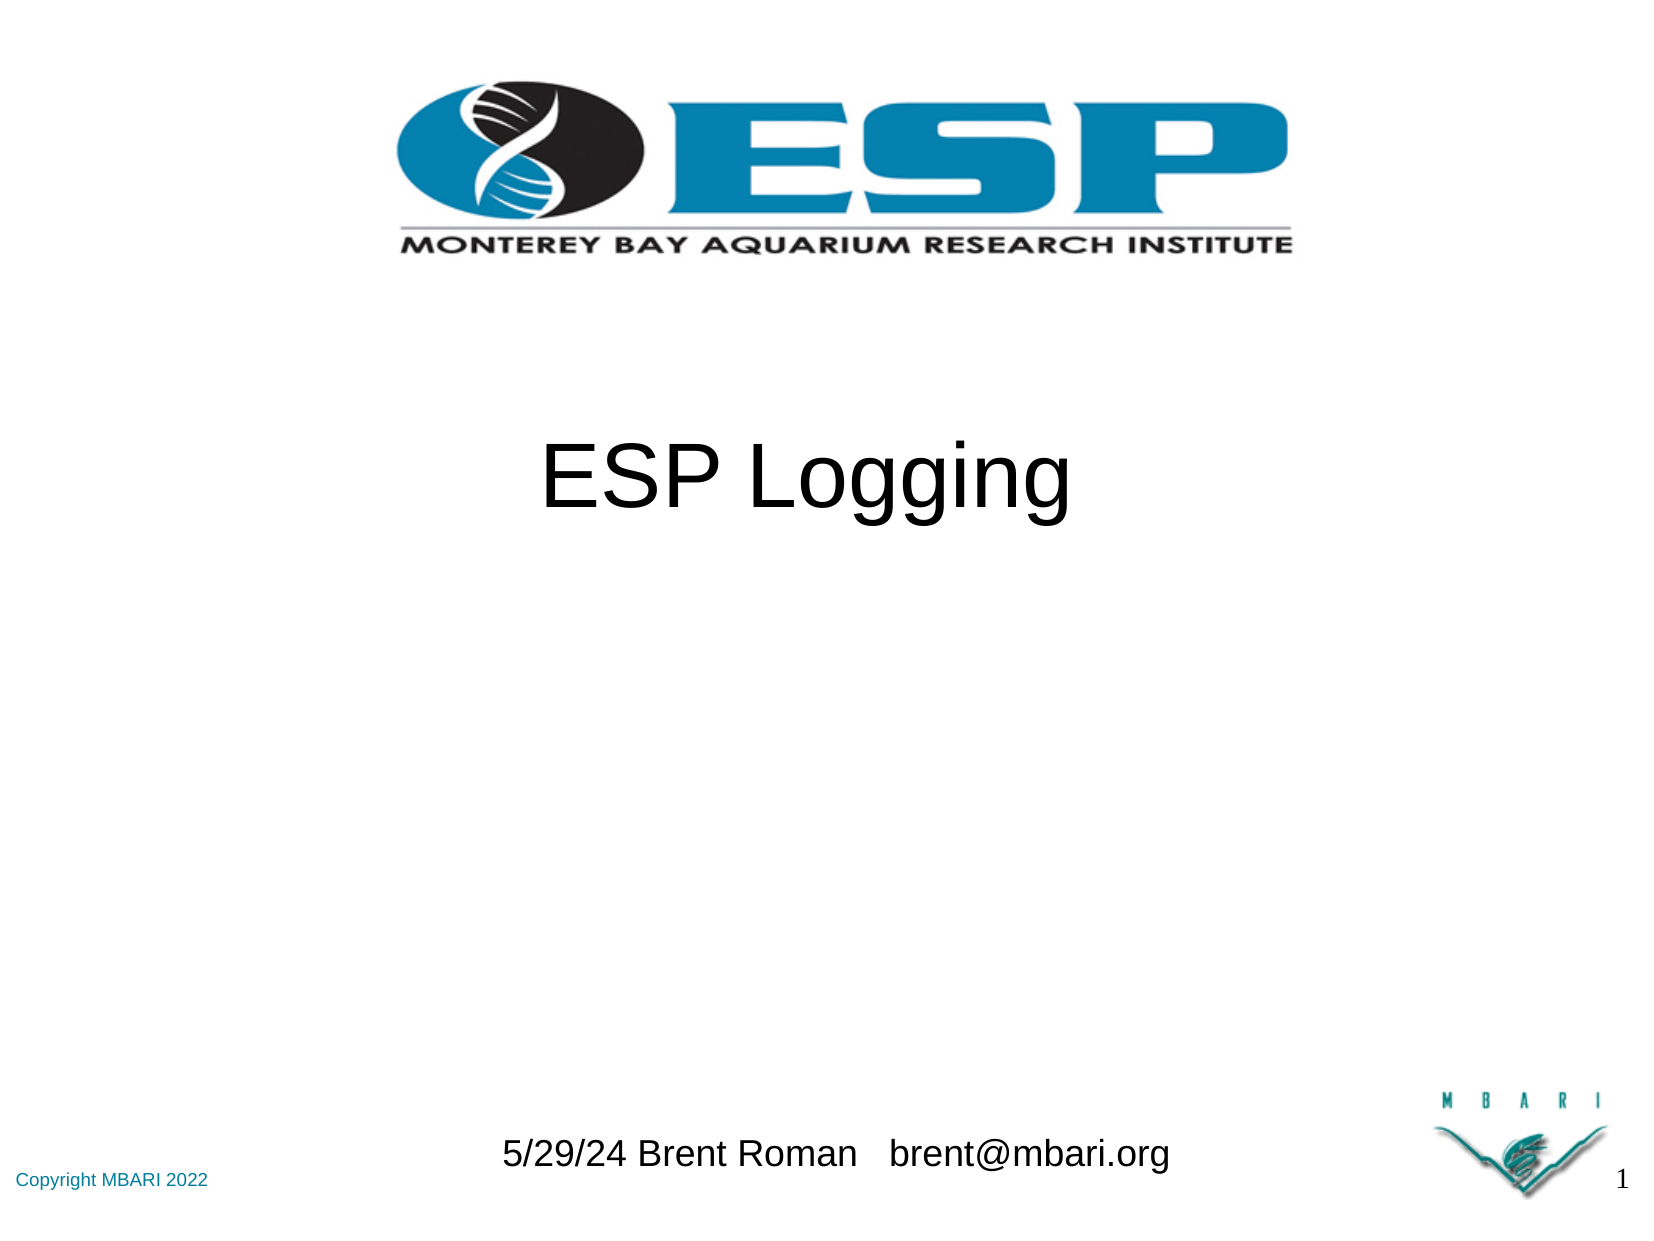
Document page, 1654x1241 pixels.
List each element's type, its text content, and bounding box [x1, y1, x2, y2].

picture [375, 74, 1313, 263]
picture [1426, 1091, 1613, 1200]
text_box 5/29/24 Brent Roman brent@mbari.org [487, 1125, 1186, 1182]
text_box ESP Logging [525, 417, 1126, 638]
